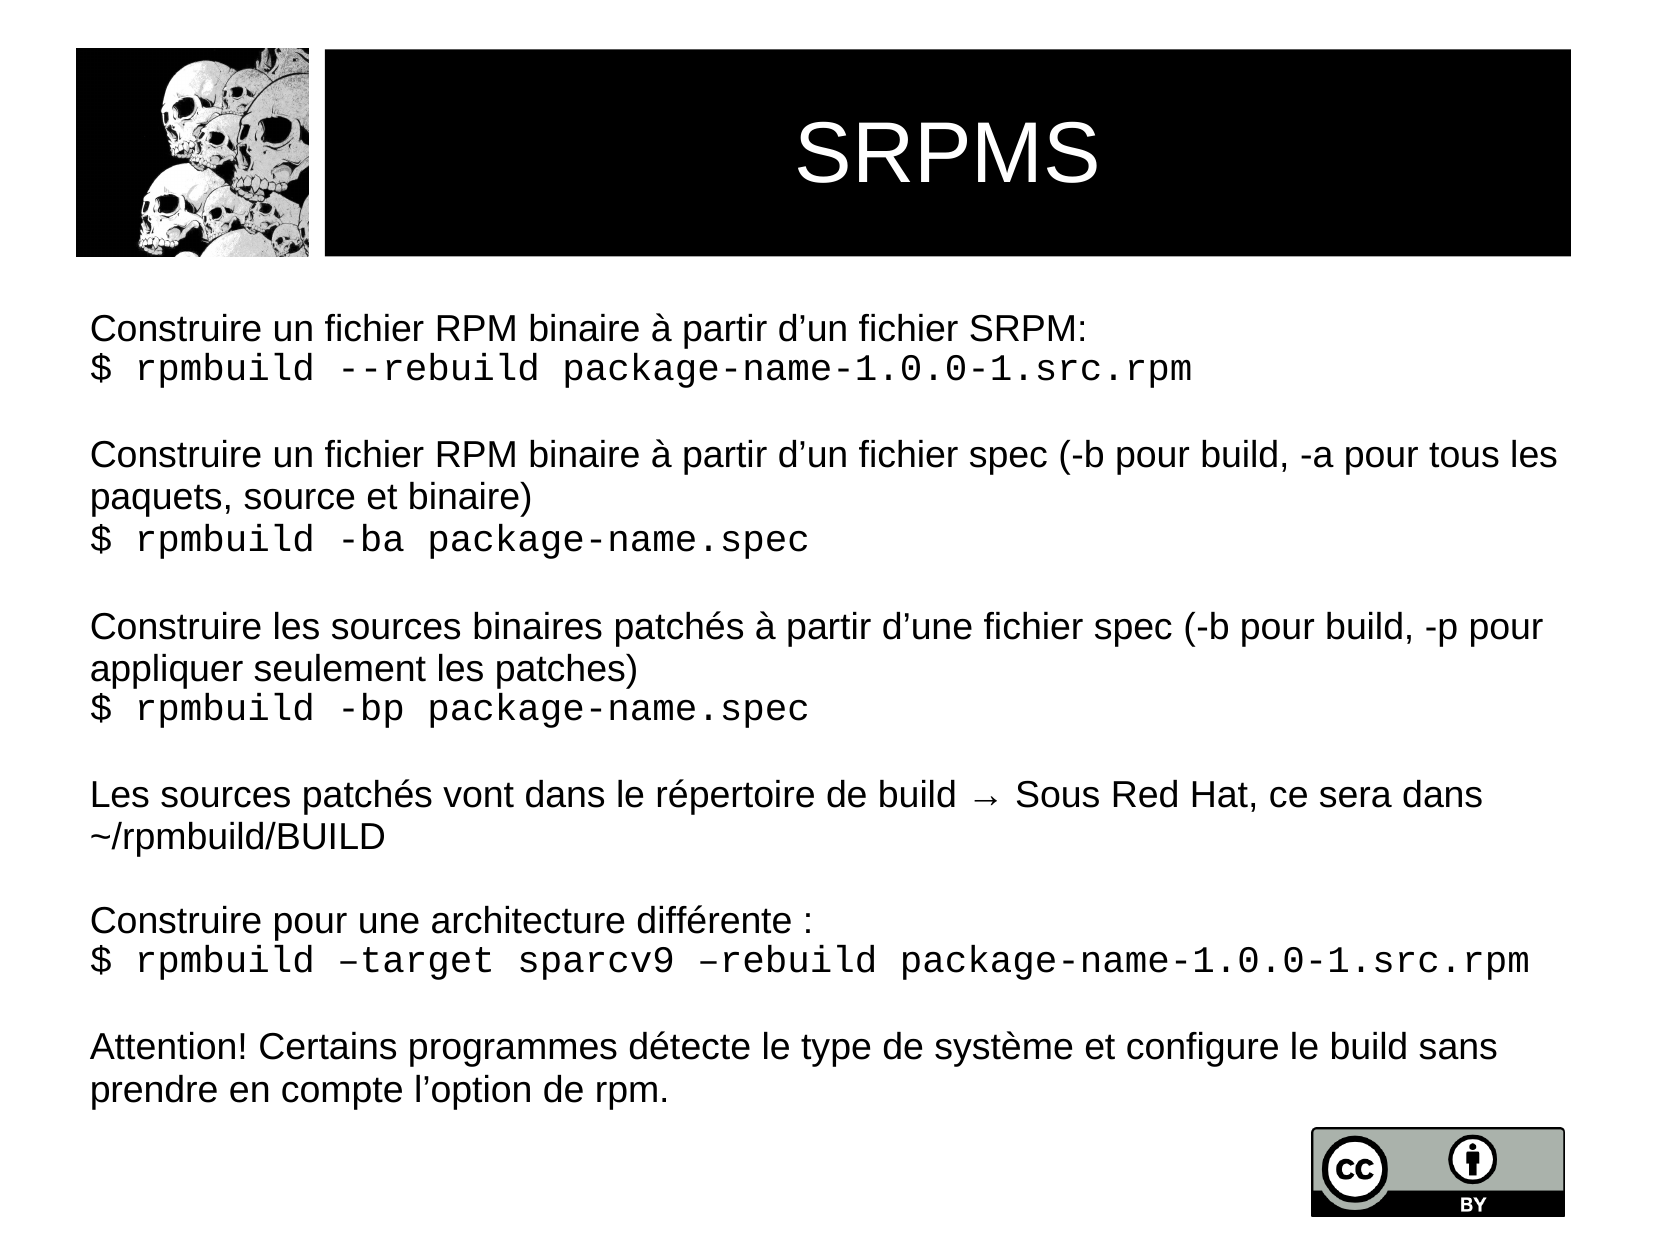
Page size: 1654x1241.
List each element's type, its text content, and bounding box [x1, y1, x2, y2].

title SRPMS [324, 49, 1571, 257]
picture [1311, 1127, 1565, 1217]
text_box Construire un fichier RPM binaire à partir d’un fichier SRPM: $ rpmbuild --rebuild package-name-1.0.0-1.src.rpm Construire un fichier RPM binaire à partir d’un fichier spec (-b pour build, -a pour tous les paquets, source et binaire) $ rpmbuild -ba package-name.spec Construire les sources binaires patchés à partir d’une fichier spec (-b pour build, -p pour appliquer seulement les patches) $ rpmbuild -bp package-name.spec Les sources patchés vont dans le répertoire de build → Sous Red Hat, ce sera dans ~/rpmbuild/BUILD Construire pour une architecture différente : $ rpmbuild –target sparcv9 –rebuild package-name-1.0.0-1.src.rpm Attention! Certains programmes détecte le type de système et configure le build sans prendre en compte l’option de rpm. [75, 300, 1576, 1118]
picture [76, 48, 309, 257]
